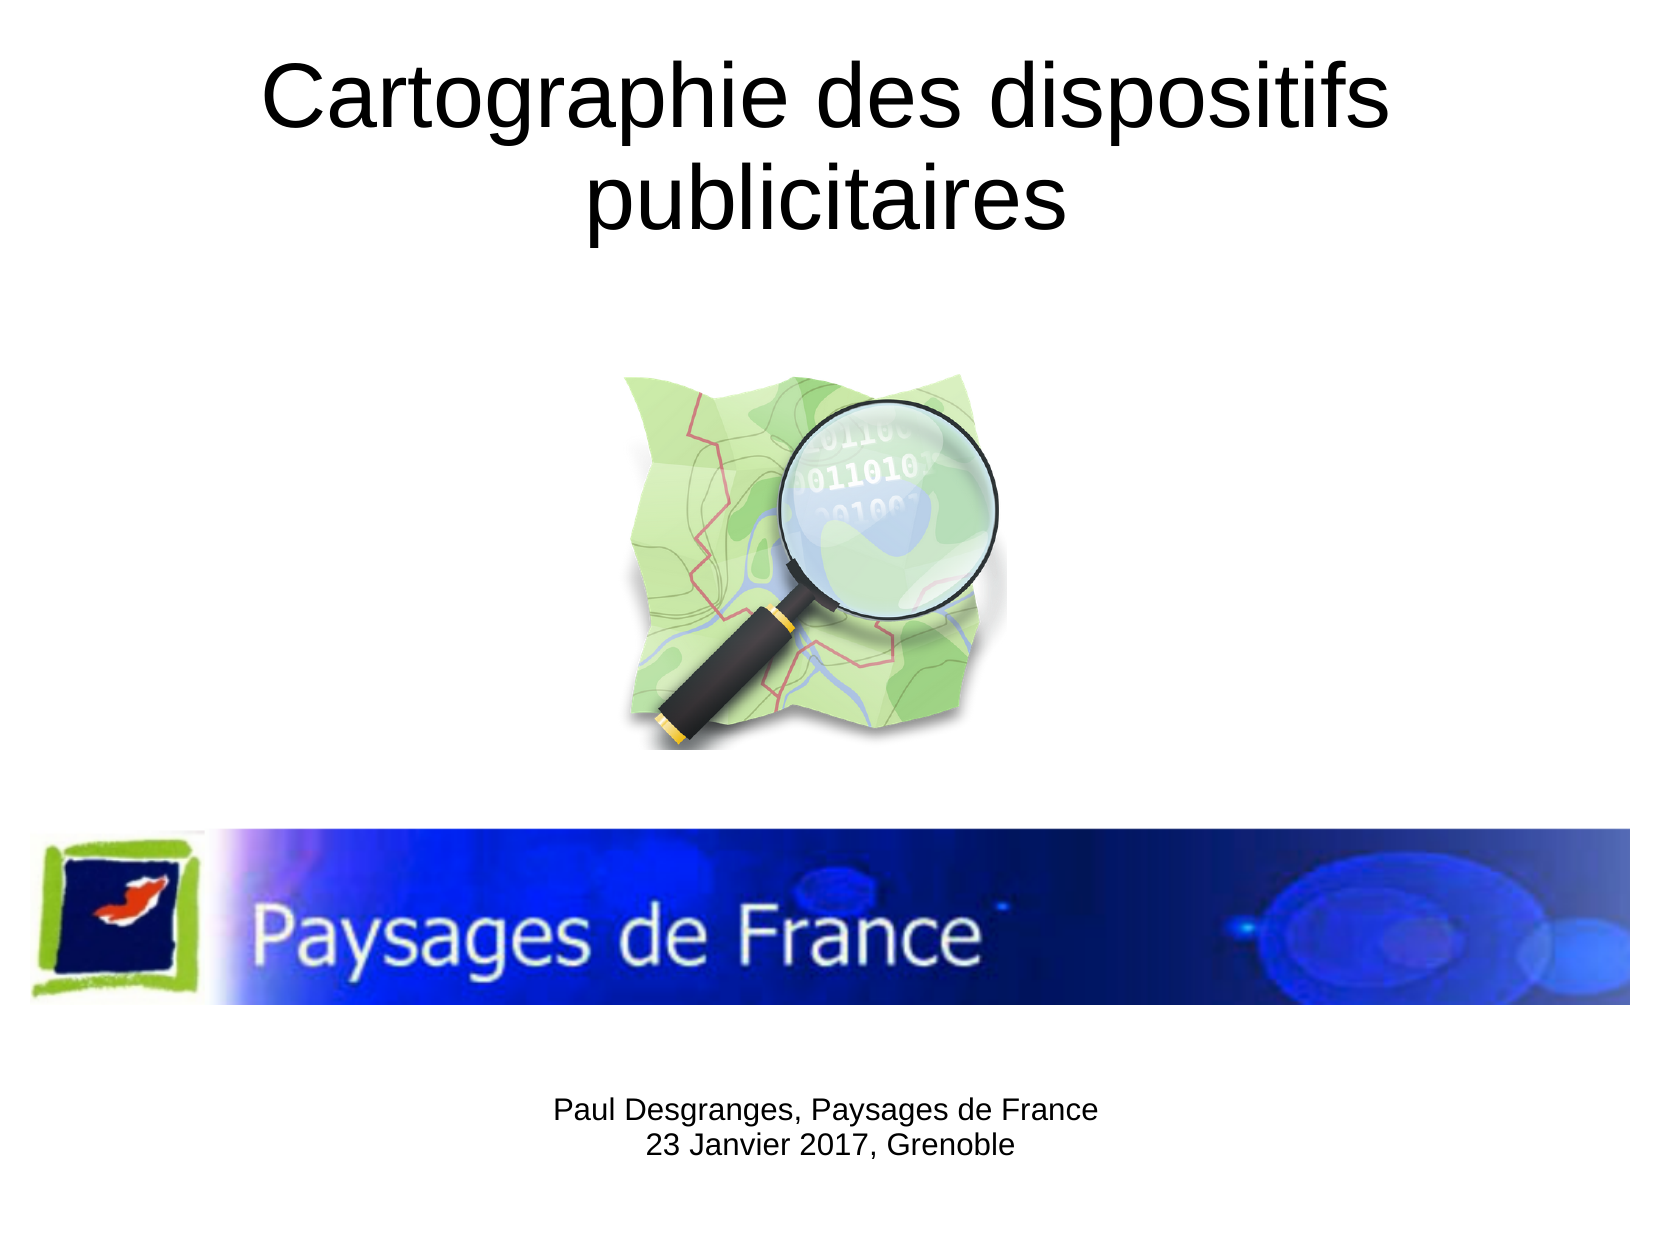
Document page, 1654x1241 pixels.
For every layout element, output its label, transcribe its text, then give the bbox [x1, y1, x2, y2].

subtitle Paul Desgranges, Paysages de France 23 Janvier 2017, Grenoble [86, 1006, 1576, 1162]
picture [30, 826, 1630, 1006]
picture [615, 369, 1007, 751]
title Cartographie des dispositifs publicitaires [82, 43, 1571, 352]
